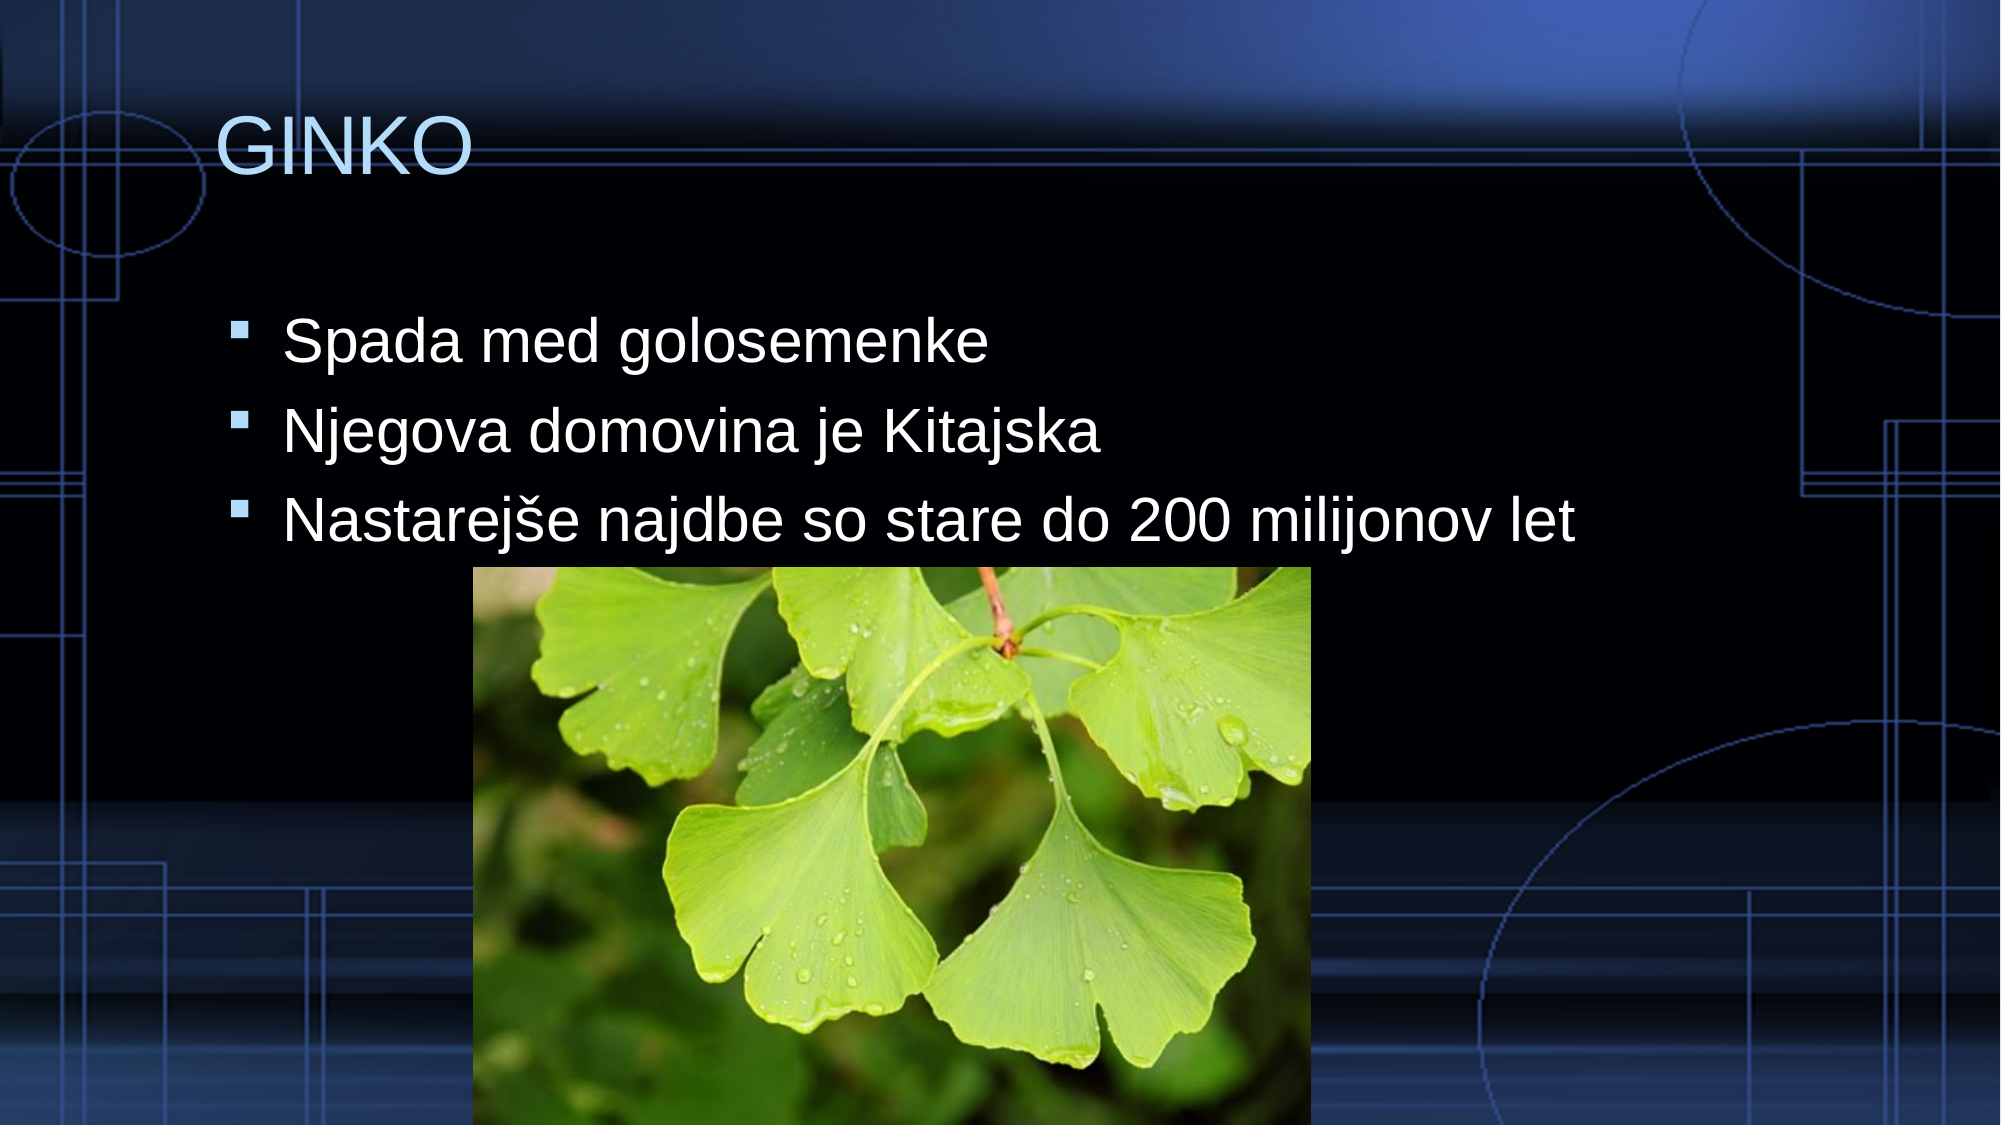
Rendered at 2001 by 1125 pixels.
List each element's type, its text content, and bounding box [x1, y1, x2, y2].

picture [0, 0, 2001, 1125]
list Spada med golosemenke Njegova domovina je Kitajska Nastarejše najdbe so stare do 200 milijonov let [200, 292, 1900, 1043]
title GINKO [200, 84, 1900, 235]
